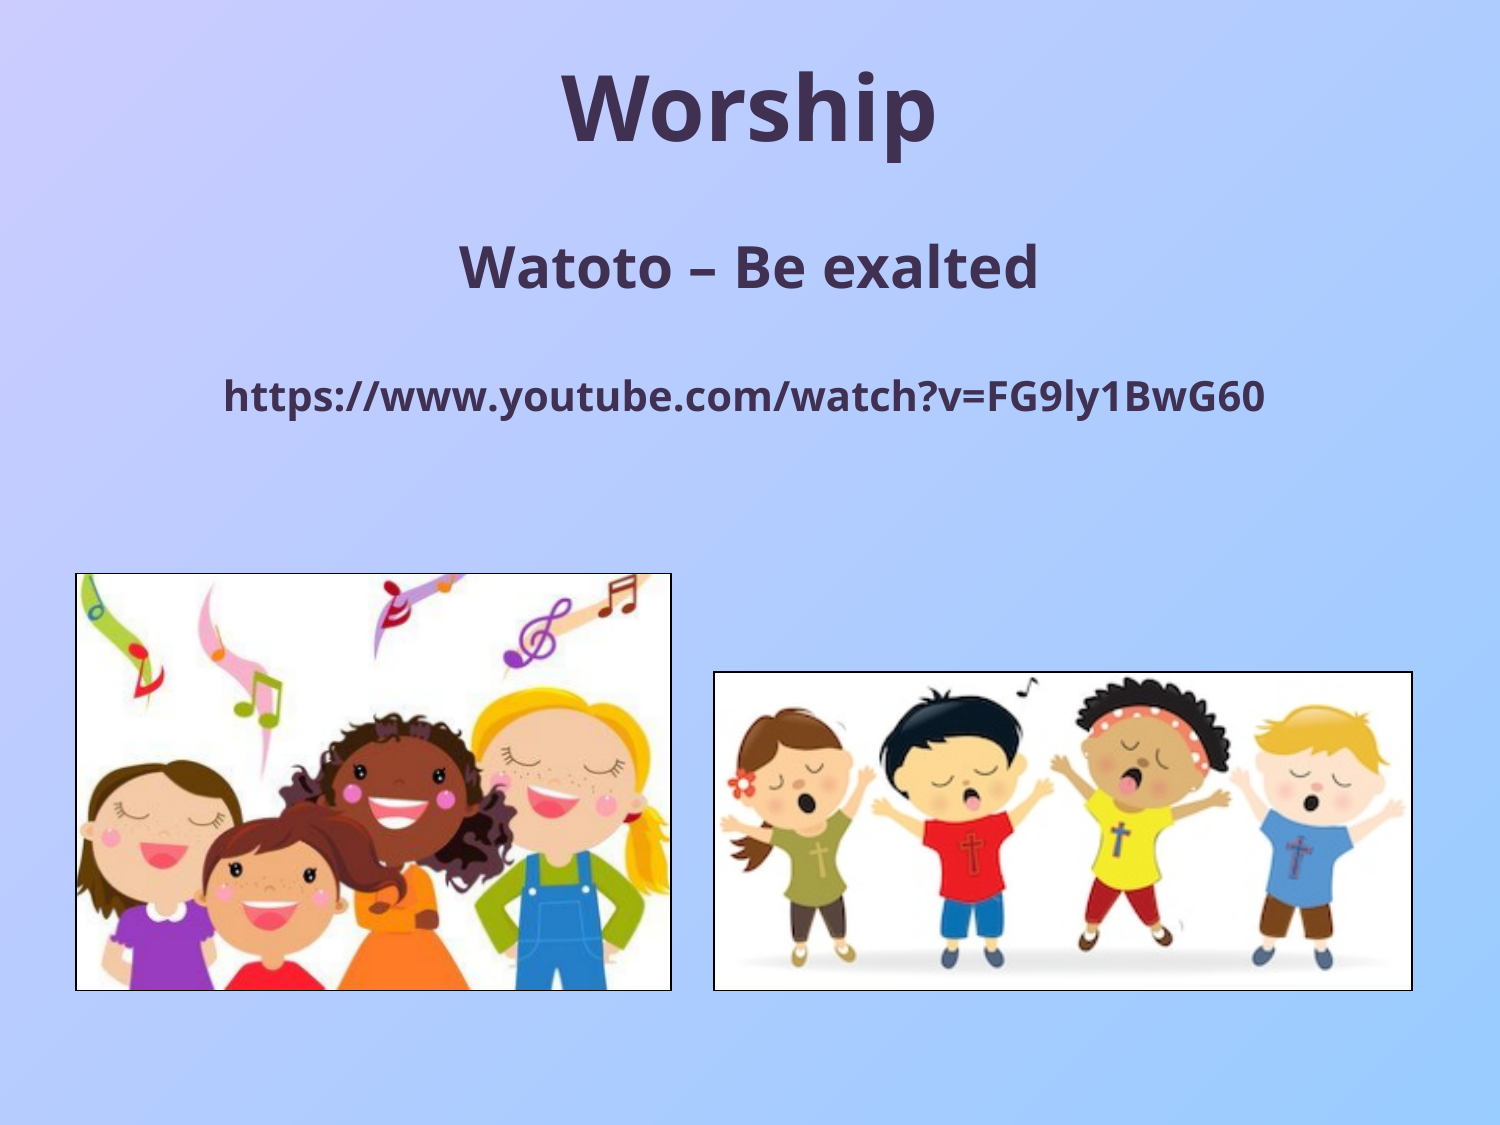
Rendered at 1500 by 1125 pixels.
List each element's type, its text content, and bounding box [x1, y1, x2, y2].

picture [76, 574, 671, 990]
text_box Worship Watoto – Be exalted https://www.youtube.com/watch?v=FG9ly1BwG60 [53, 42, 1447, 432]
picture [714, 672, 1412, 990]
